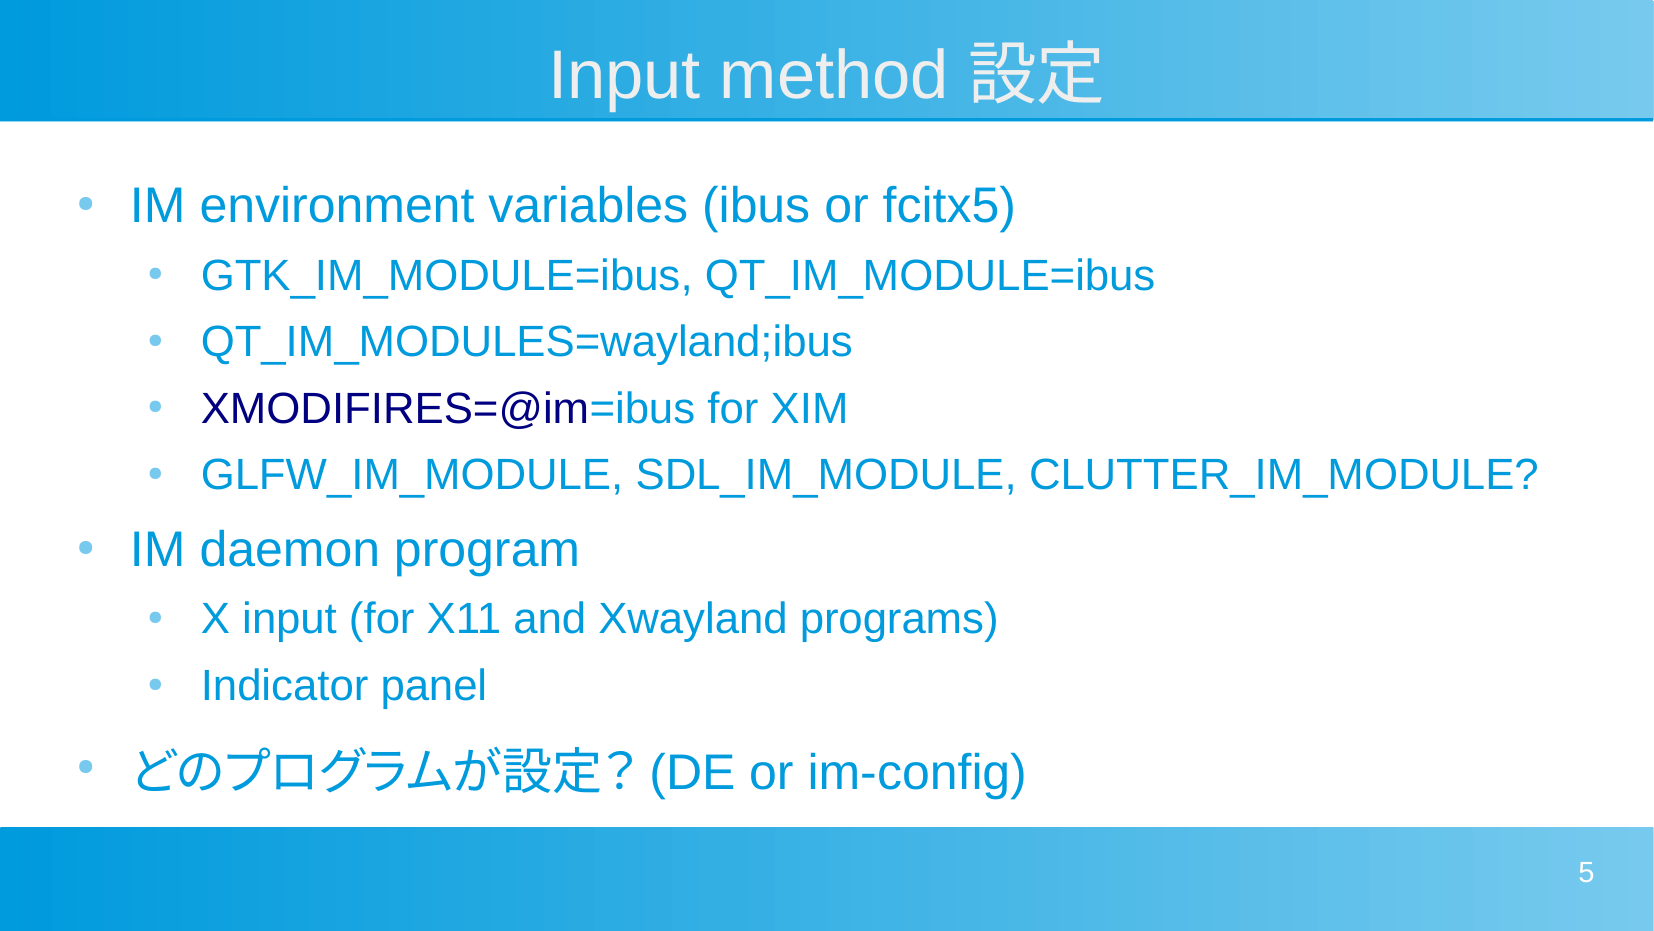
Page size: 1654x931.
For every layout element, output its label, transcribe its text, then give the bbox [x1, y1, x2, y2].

title Input method 設定 [59, 18, 1595, 119]
list IM environment variables (ibus or fcitx5) GTK_IM_MODULE=ibus, QT_IM_MODULE=ibus QT_IM_MODULES=wayland;ibus XMODIFIRES=@im=ibus for XIM GLFW_IM_MODULE, SDL_IM_MODULE, CLUTTER_IM_MODULE? IM daemon program X input (for X11 and Xwayland programs) Indicator panel どのプログラムが設定？ (DE or im-config) [59, 177, 1595, 768]
